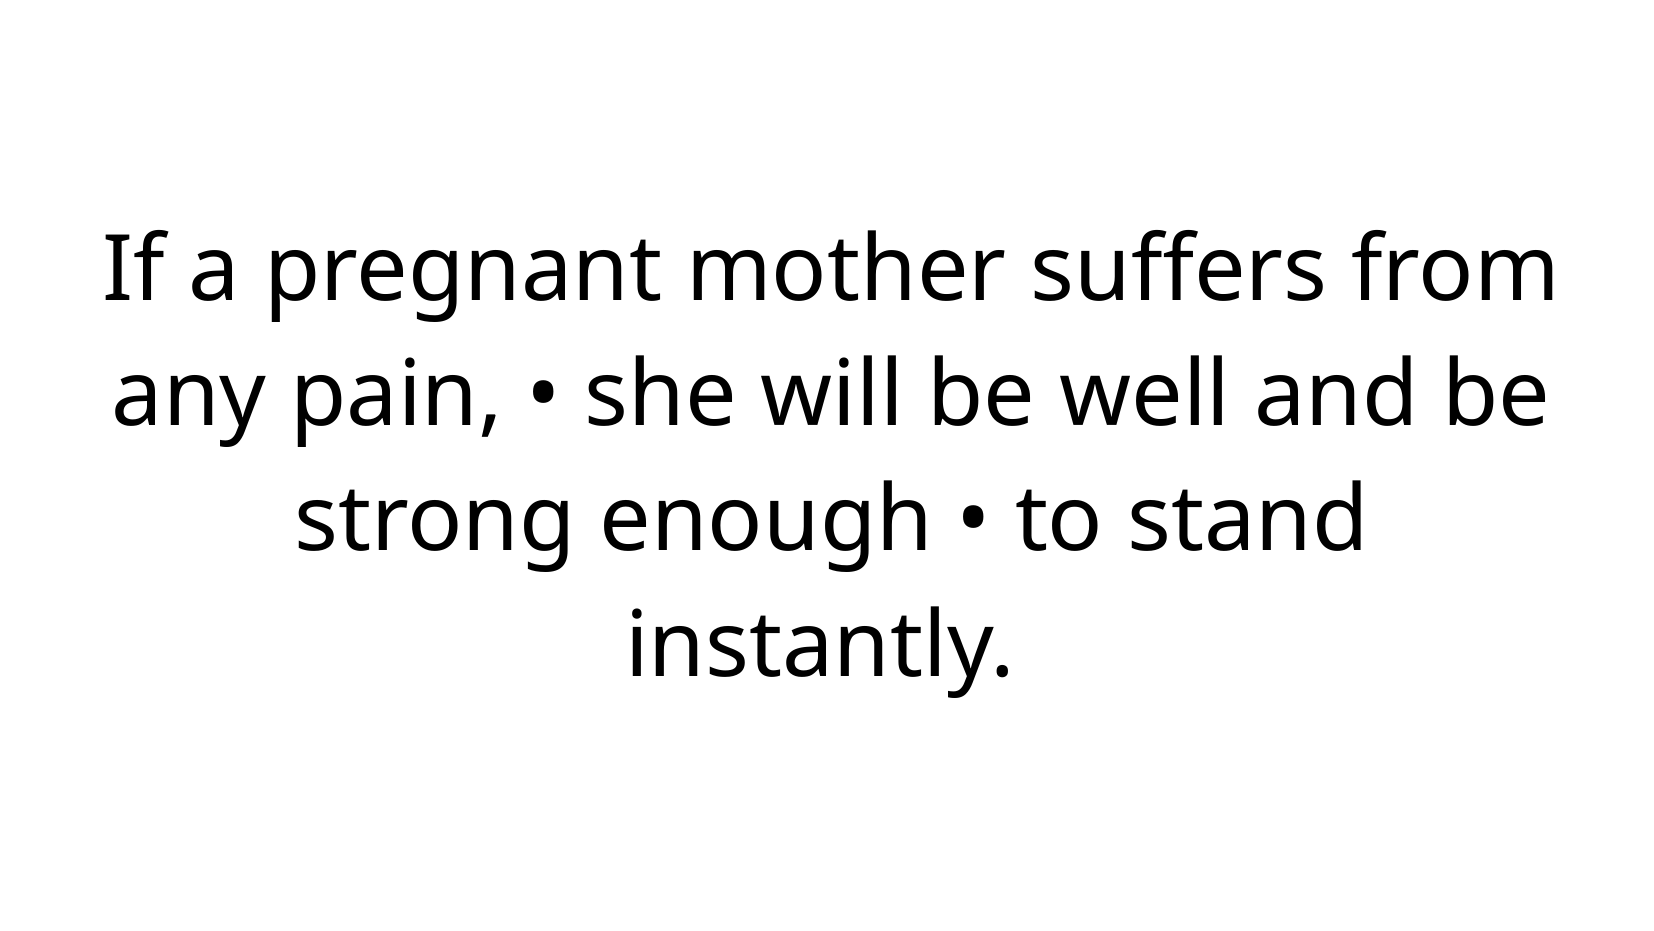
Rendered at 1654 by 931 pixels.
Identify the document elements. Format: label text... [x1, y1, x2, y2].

subtitle If a pregnant mother suffers from any pain, • she will be well and be strong enough • to stand instantly. [87, 67, 1577, 839]
